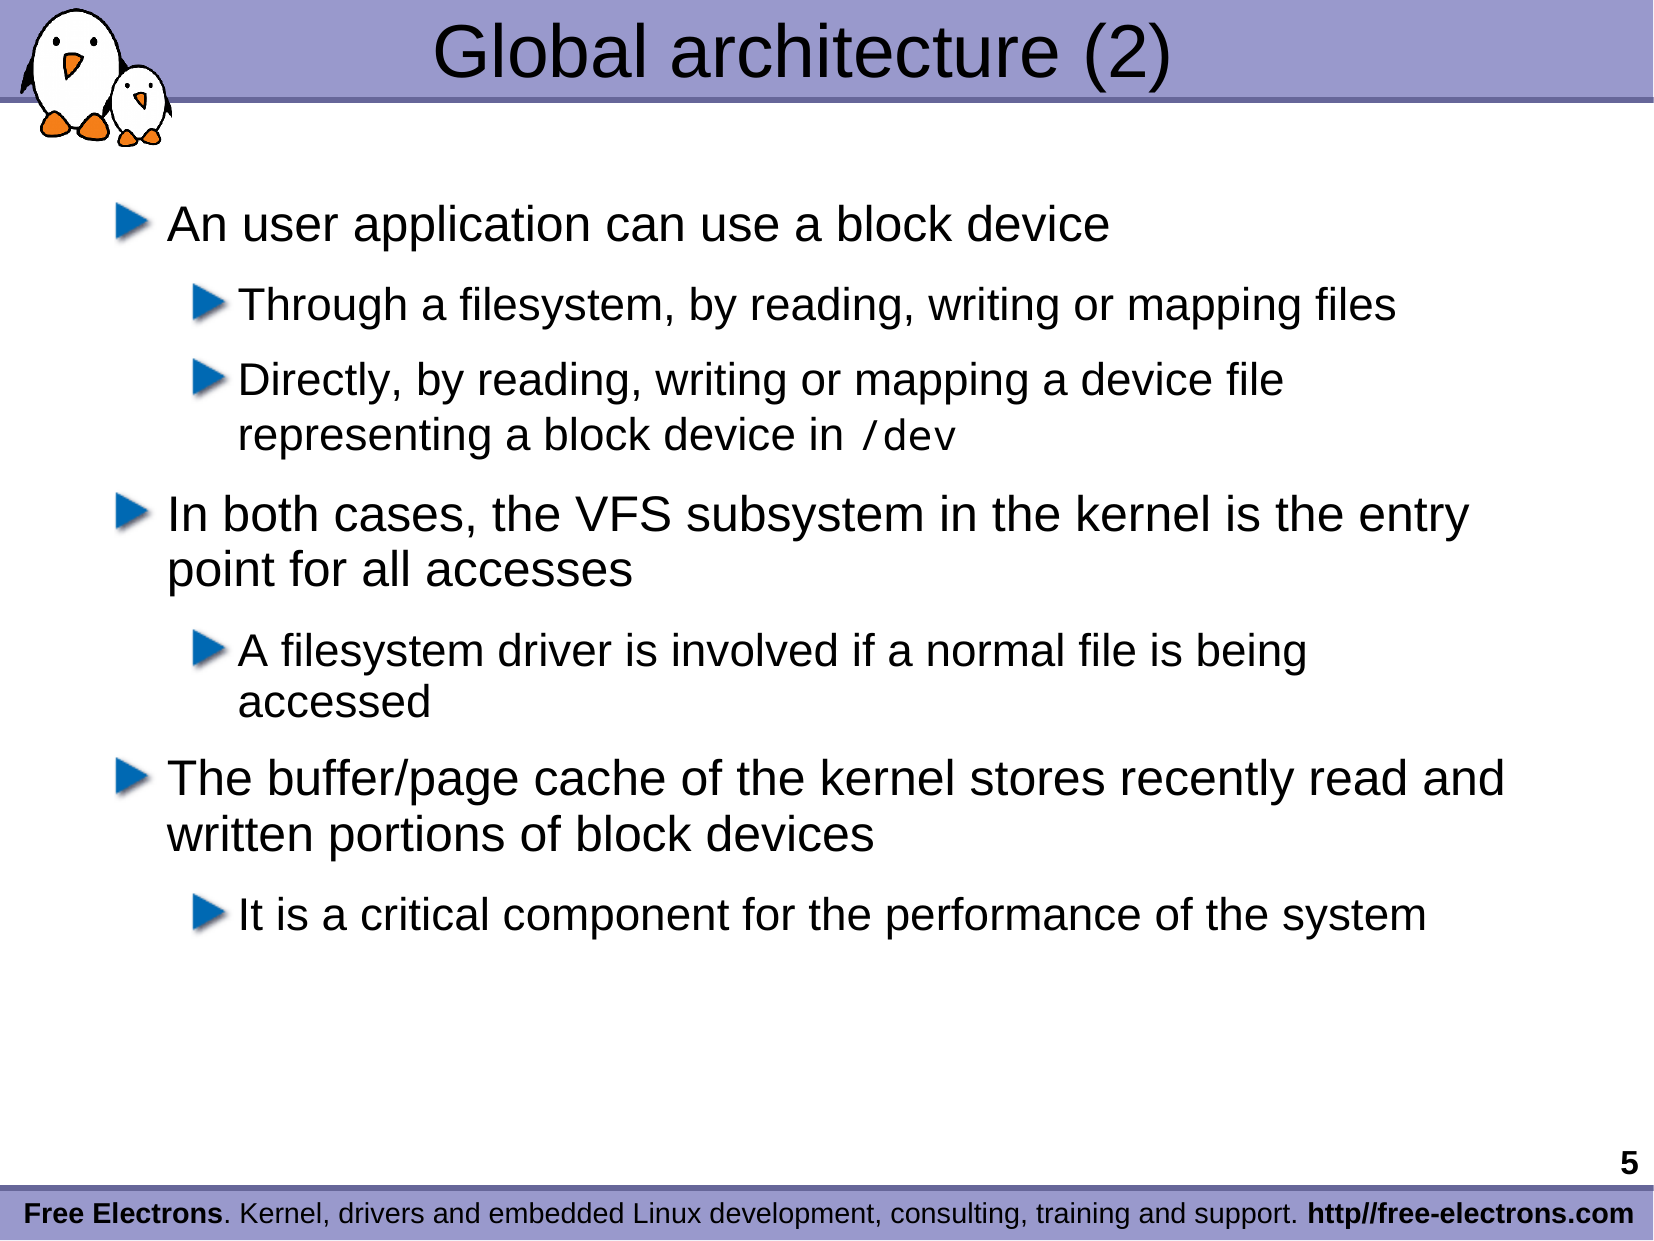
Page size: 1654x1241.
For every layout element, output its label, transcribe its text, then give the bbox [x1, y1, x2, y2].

picture [20, 8, 172, 147]
title Global architecture (2) [58, 0, 1549, 103]
list An user application can use a block device Through a filesystem, by reading, writing or mapping files Directly, by reading, writing or mapping a device file representing a block device in /dev In both cases, the VFS subsystem in the kernel is the entry point for all accesses A filesystem driver is involved if a normal file is being accessed The buffer/page cache of the kernel stores recently read and written portions of block devices It is a critical component for the performance of the system [96, 196, 1509, 1046]
